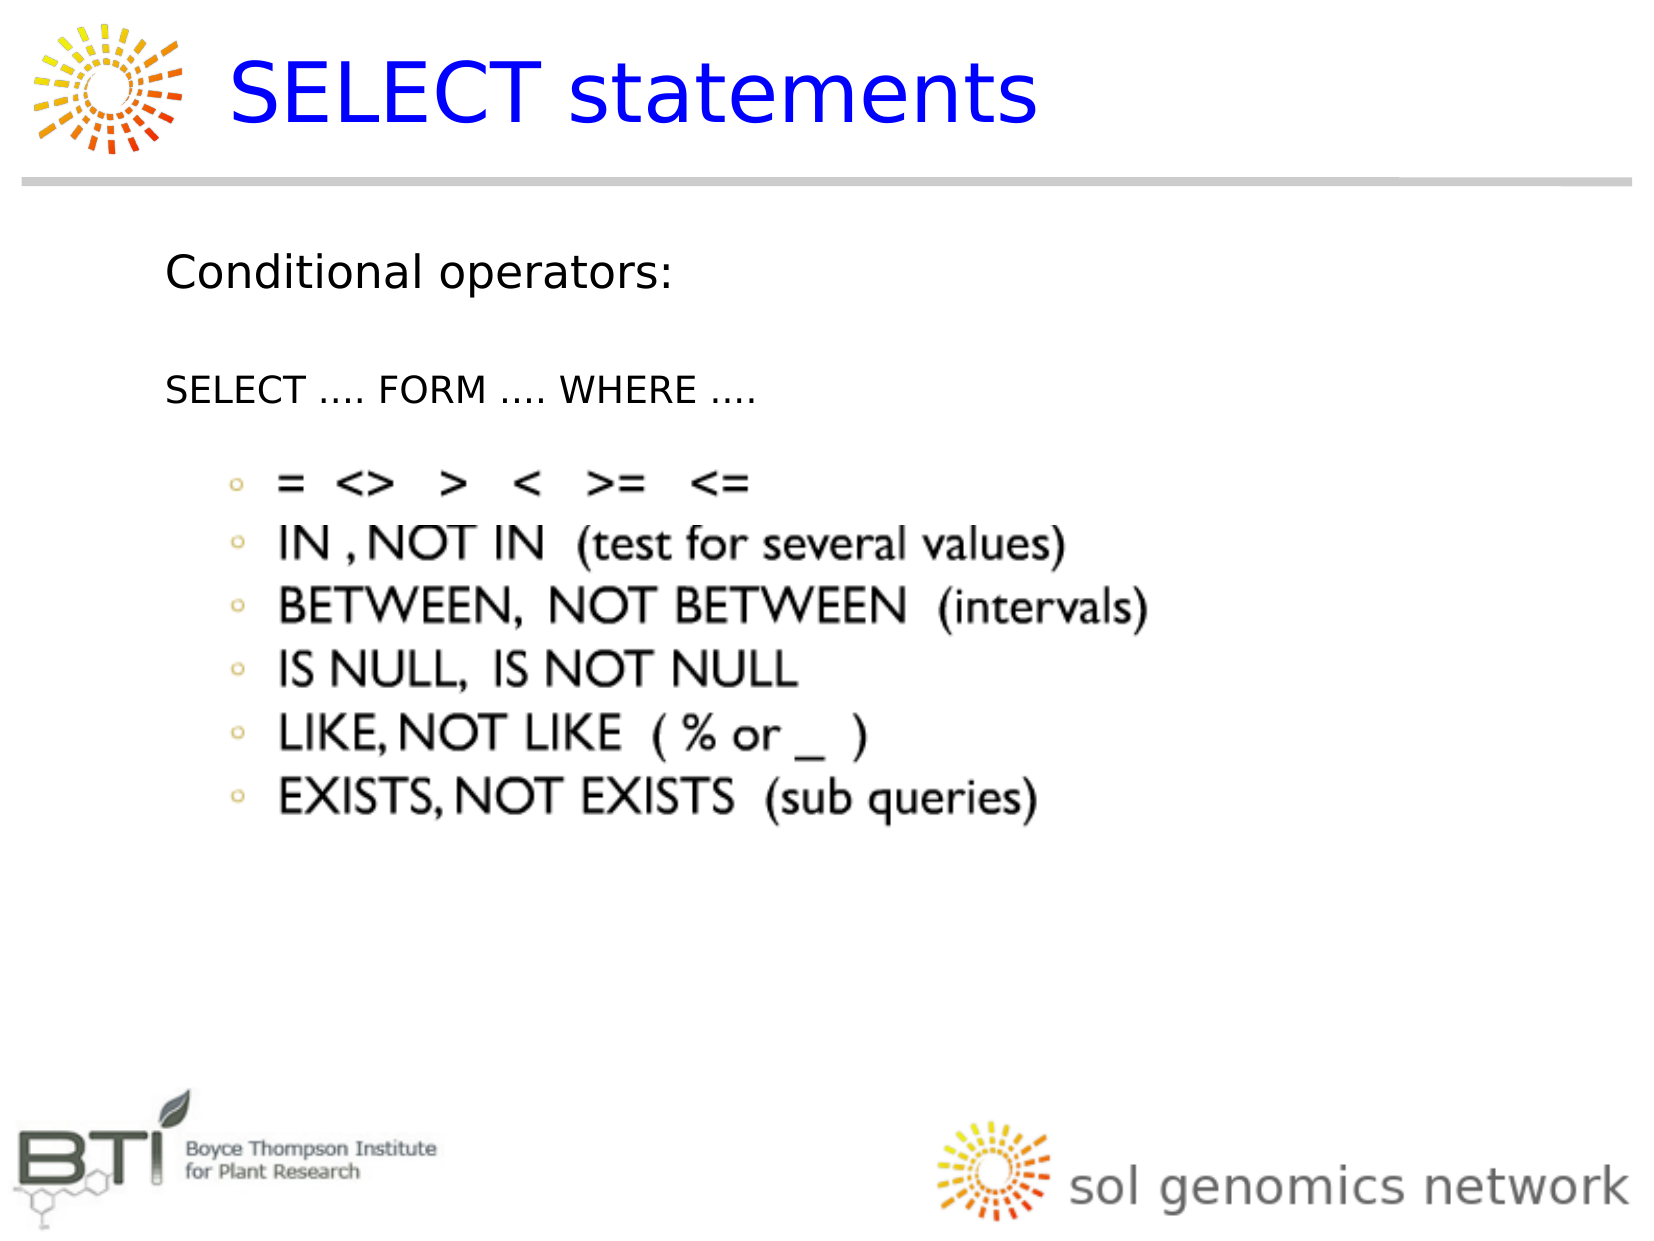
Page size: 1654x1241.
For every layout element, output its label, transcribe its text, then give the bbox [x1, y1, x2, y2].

picture [206, 464, 1162, 832]
text_box Conditional operators: SELECT .... FORM .... WHERE .... [150, 243, 1277, 469]
picture [8, 1087, 451, 1234]
text_box SELECT statements [228, 46, 1623, 159]
picture [921, 1116, 1642, 1229]
picture [32, 22, 184, 156]
